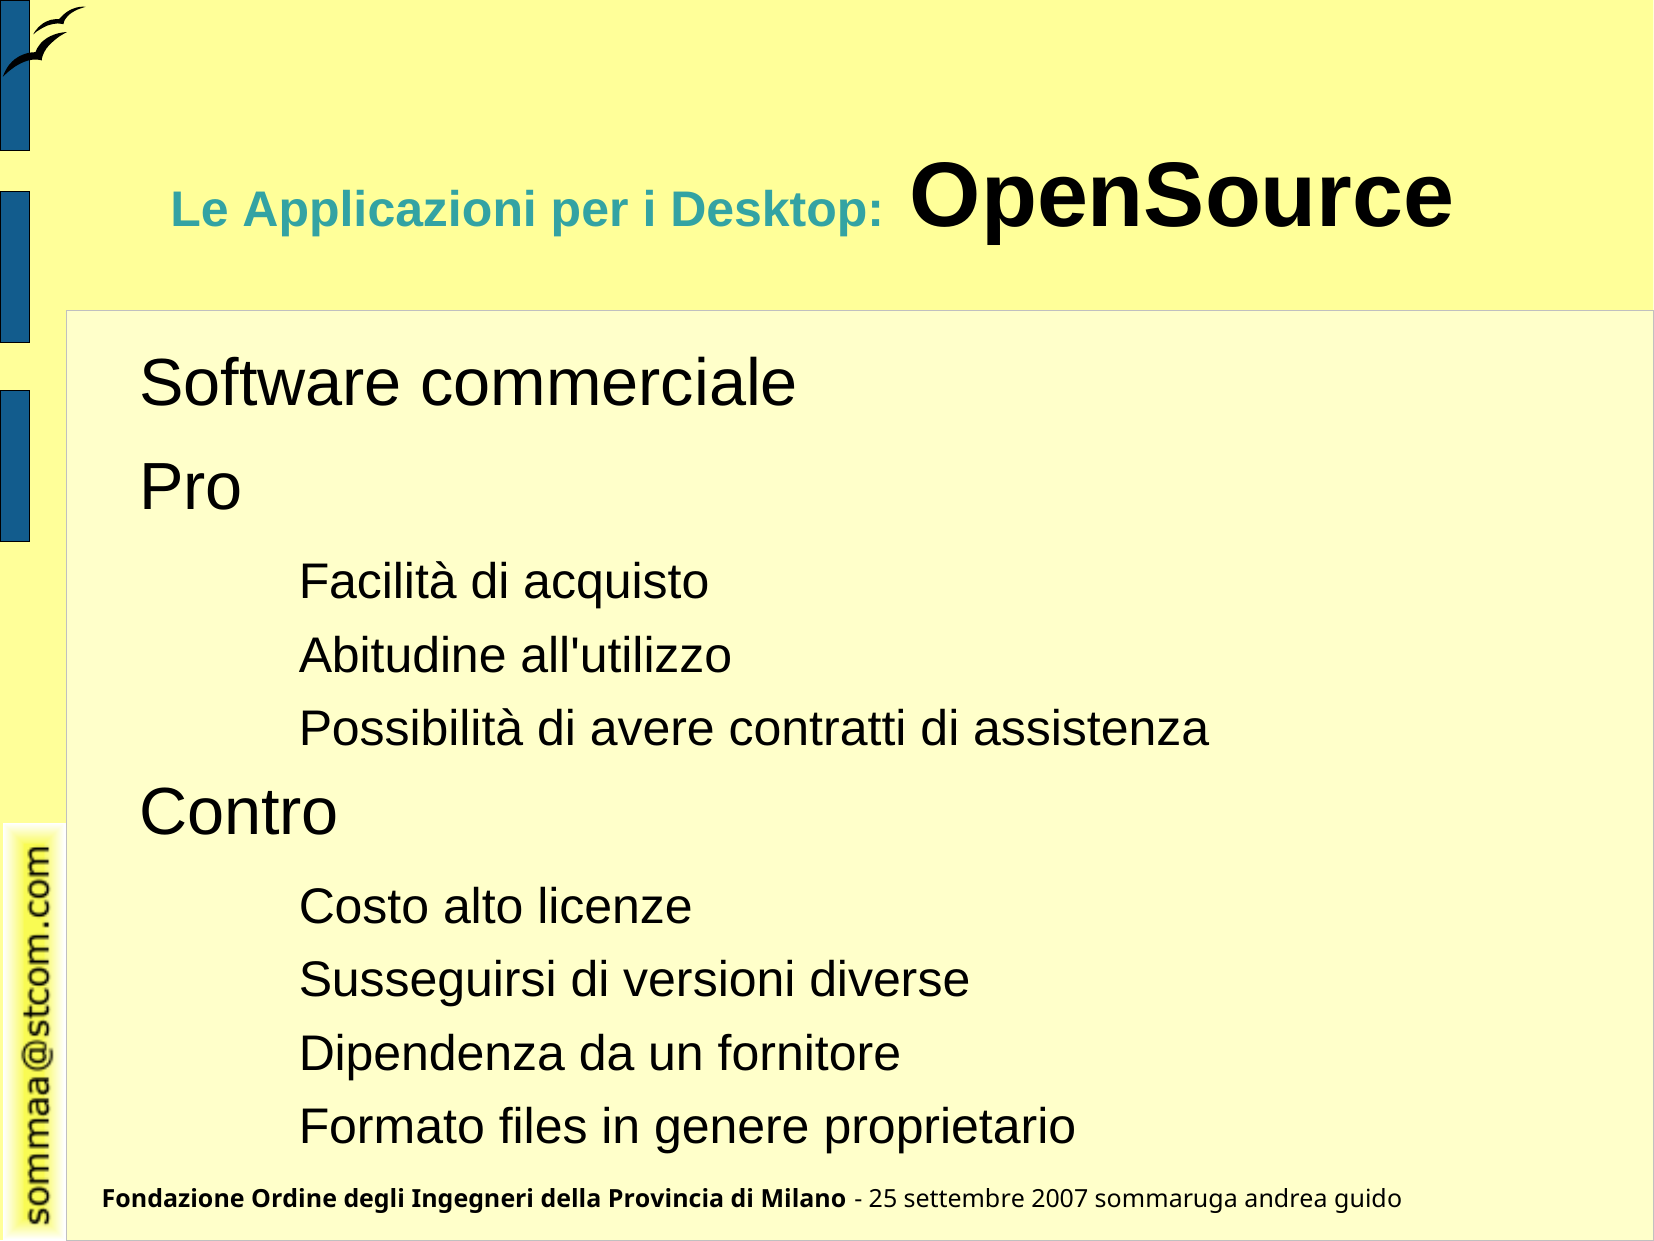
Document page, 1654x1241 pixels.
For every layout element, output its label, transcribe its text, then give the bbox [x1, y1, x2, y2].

picture [3, 823, 66, 1241]
list Software commerciale Pro Facilità di acquisto Abitudine all'utilizzo Possibilità di avere contratti di assistenza Contro Costo alto licenze Susseguirsi di versioni diverse Dipendenza da un fornitore Formato files in genere proprietario [121, 344, 1534, 1155]
title Le Applicazioni per i Desktop: OpenSource [121, 91, 1534, 299]
